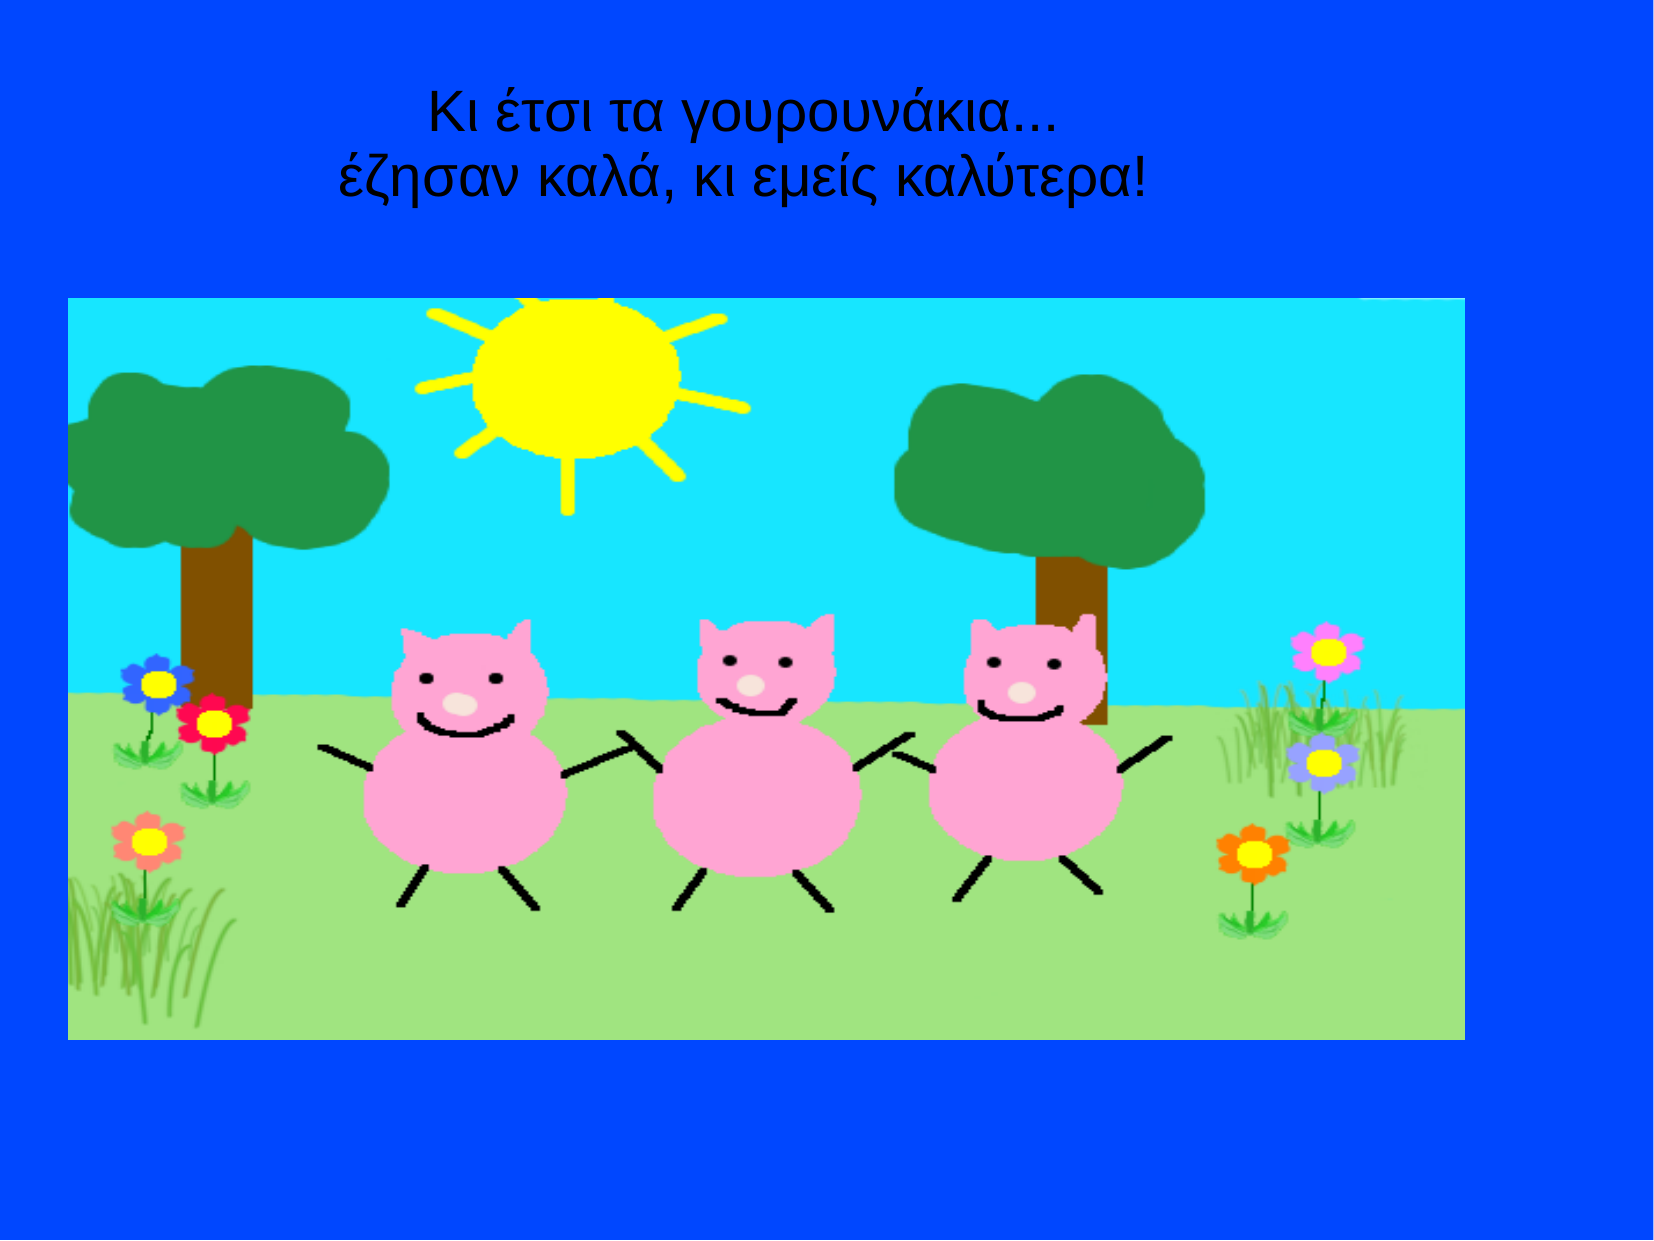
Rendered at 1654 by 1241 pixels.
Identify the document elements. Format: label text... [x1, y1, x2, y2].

title Κι έτσι τα γουρουνάκια... έζησαν καλά, κι εμείς καλύτερα! [271, 0, 1217, 274]
picture [68, 298, 1465, 1040]
